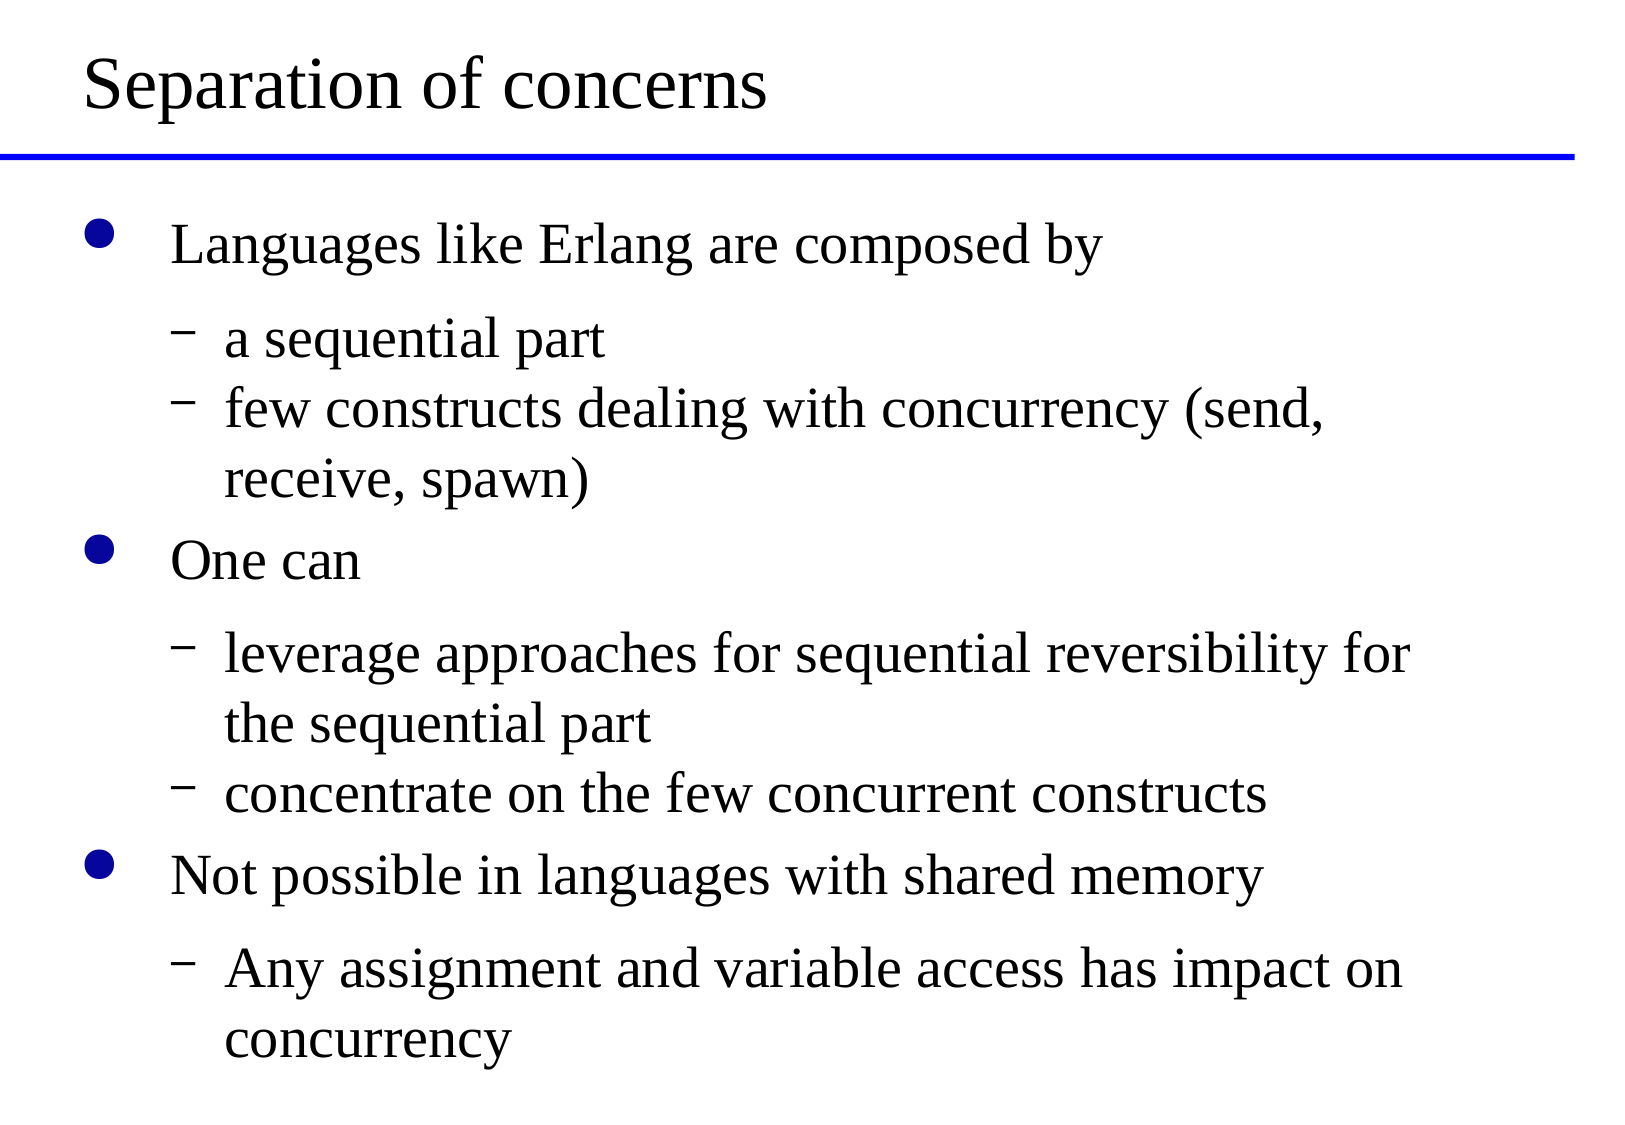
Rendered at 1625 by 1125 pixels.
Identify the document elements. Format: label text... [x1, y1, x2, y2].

title Separation of concerns [67, 27, 1544, 131]
list Languages like Erlang are composed by a sequential part few constructs dealing with concurrency (send, receive, spawn) One can leverage approaches for sequential reversibility for the sequential part concentrate on the few concurrent constructs Not possible in languages with shared memory Any assignment and variable access has impact on concurrency [67, 198, 1478, 1061]
